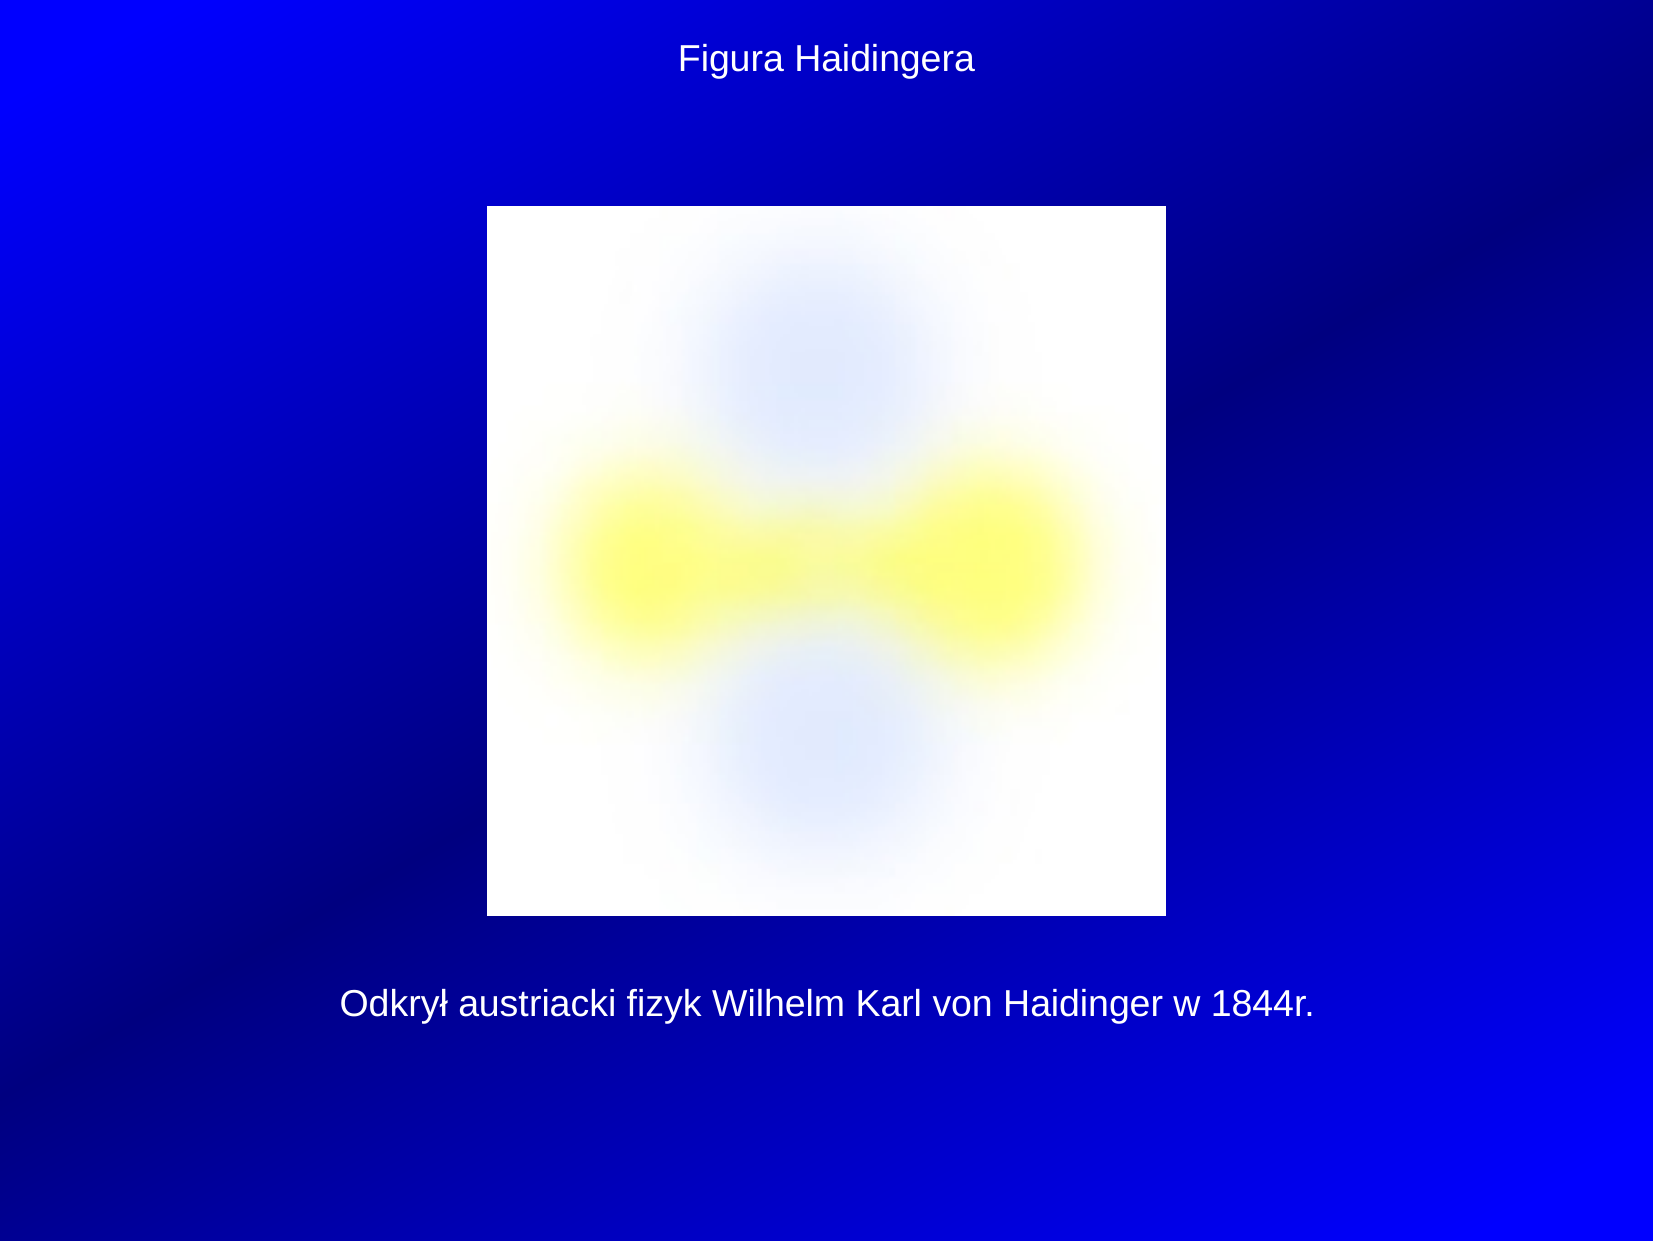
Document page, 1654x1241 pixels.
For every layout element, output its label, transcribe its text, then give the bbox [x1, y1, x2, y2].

picture [487, 206, 1166, 916]
text_box Odkrył austriacki fizyk Wilhelm Karl von Haidinger w 1844r. [324, 974, 1331, 1032]
text_box Figura Haidingera [663, 29, 990, 87]
